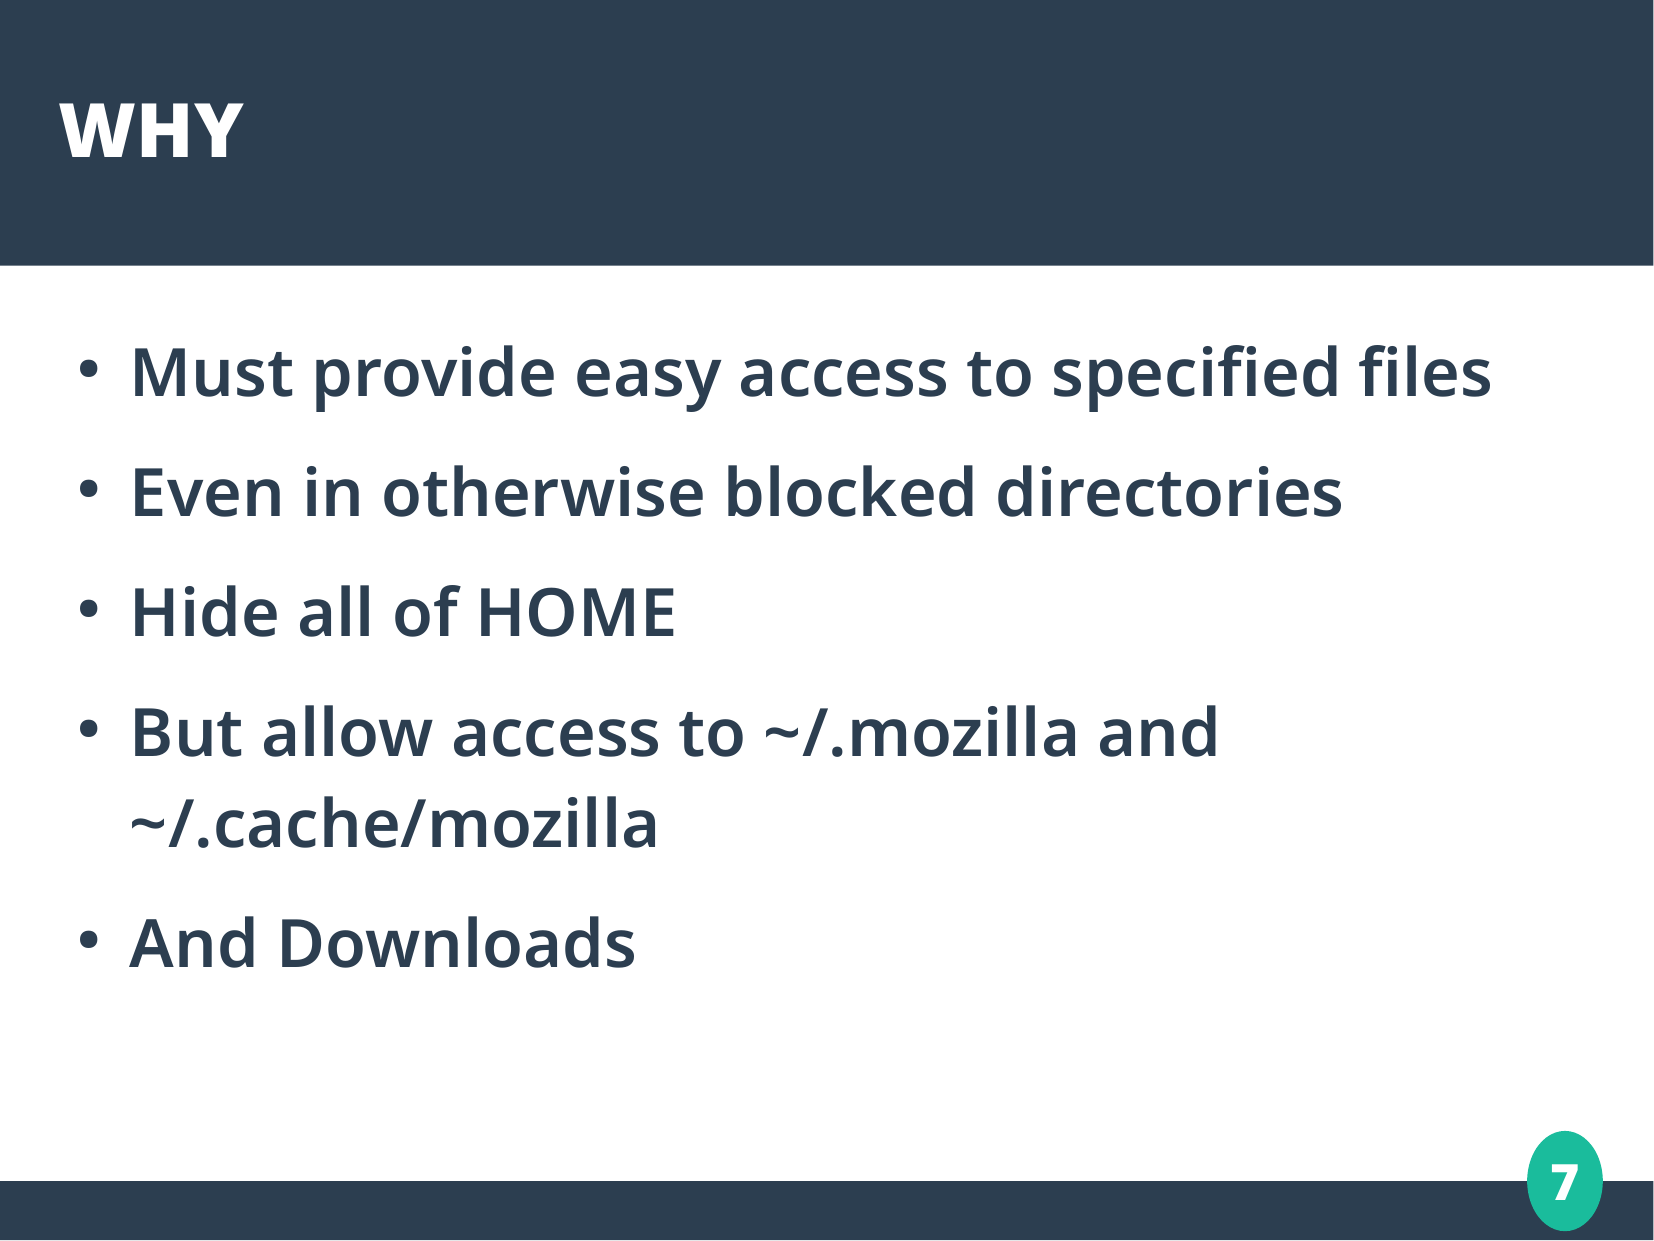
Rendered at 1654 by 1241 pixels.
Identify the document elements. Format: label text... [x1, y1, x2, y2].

title WHY [59, 49, 1595, 207]
list Must provide easy access to specified files Even in otherwise blocked directories Hide all of HOME But allow access to ~/.mozilla and ~/.cache/mozilla And Downloads [59, 324, 1595, 1152]
